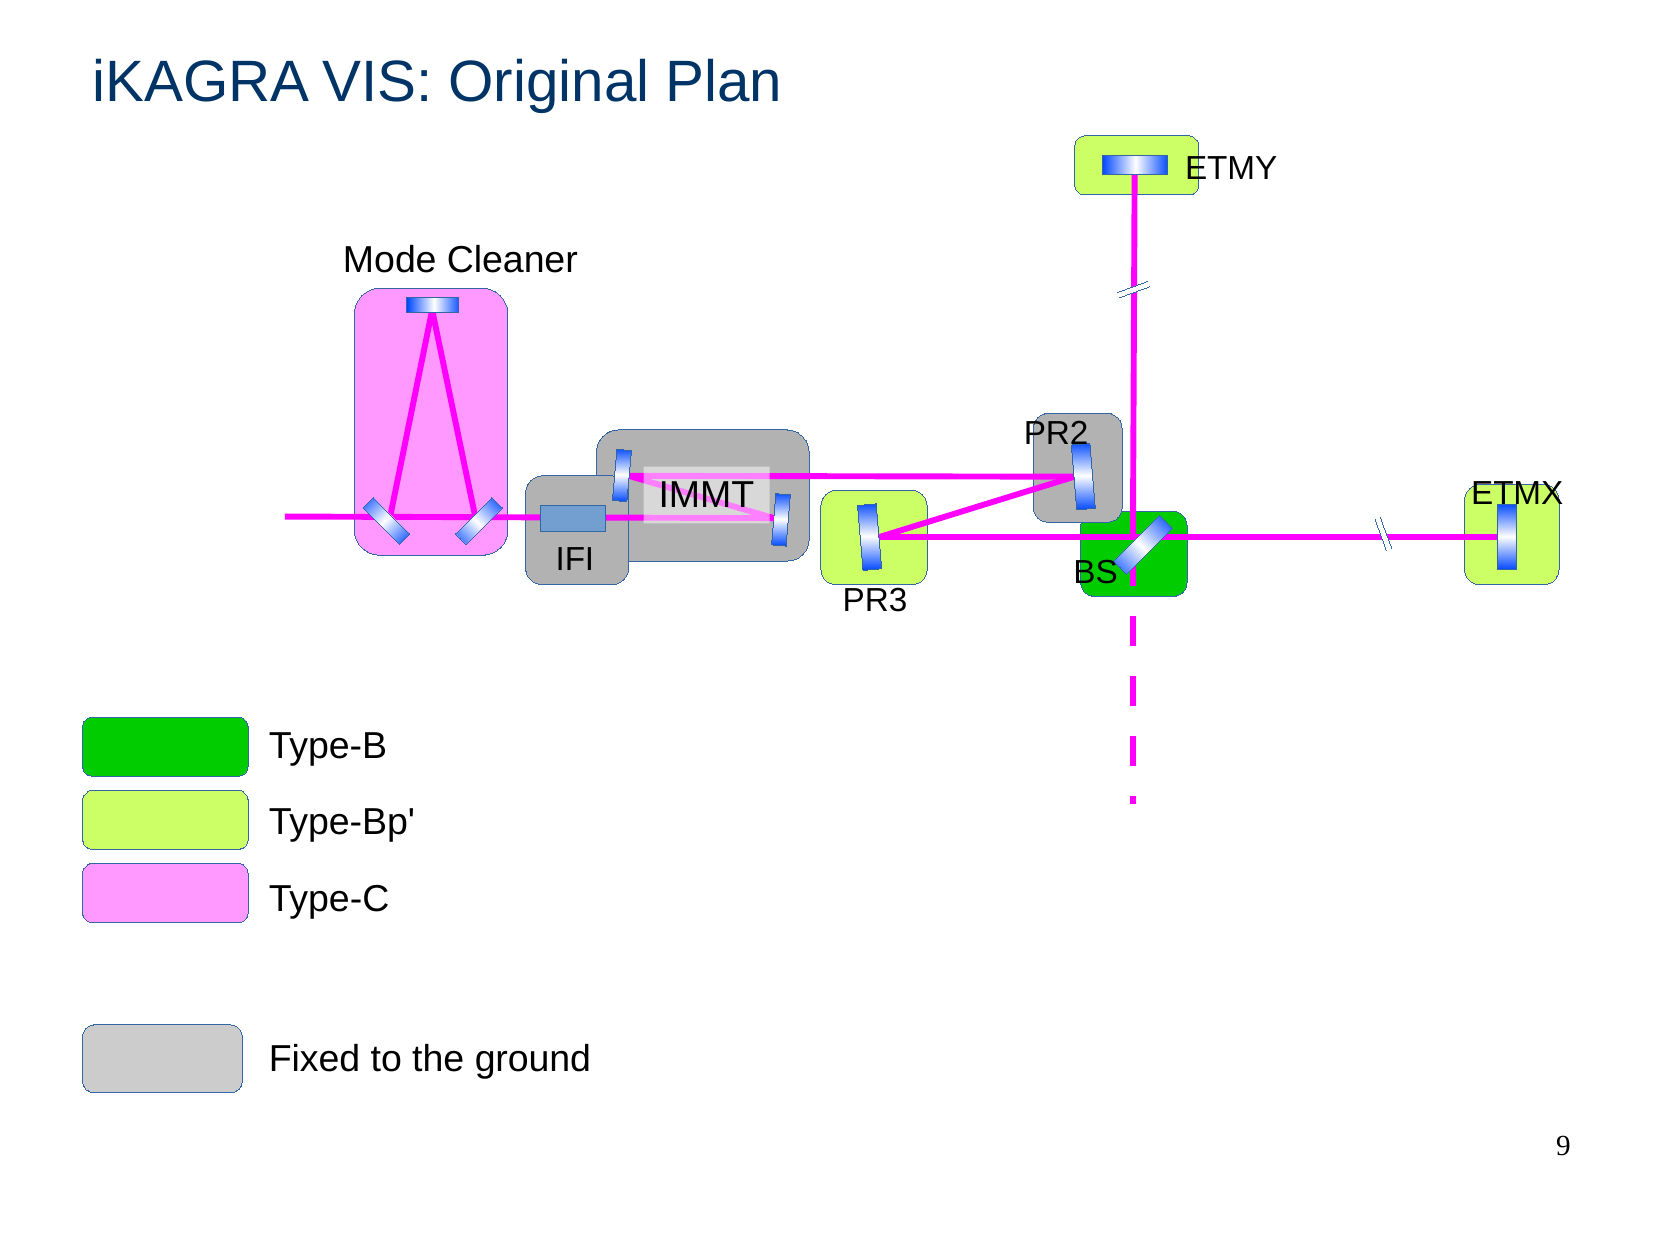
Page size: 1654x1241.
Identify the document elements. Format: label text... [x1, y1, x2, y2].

text_box Mode Cleaner [328, 231, 593, 289]
text_box [820, 490, 928, 582]
text_box iKAGRA VIS: Original Plan [77, 41, 798, 121]
text_box [1118, 281, 1151, 297]
text_box [82, 1024, 243, 1093]
text_box IMMT [643, 466, 770, 524]
text_box Type-Bp' [254, 793, 431, 851]
text_box [1033, 413, 1130, 534]
text_box PR2 [1008, 406, 1109, 459]
text_box [903, 526, 928, 534]
text_box [1074, 135, 1198, 195]
text_box [82, 863, 249, 923]
text_box [1080, 511, 1188, 597]
text_box BS [1058, 546, 1133, 599]
text_box Type-B [254, 716, 403, 774]
text_box [82, 717, 249, 777]
text_box [1033, 480, 1050, 486]
text_box ETMY [1170, 141, 1293, 194]
text_box PR3 [827, 574, 923, 627]
text_box Type-C [253, 870, 405, 928]
text_box IFI [540, 532, 644, 585]
text_box ETMX [1456, 467, 1579, 520]
text_box Fixed to the ground [253, 1029, 606, 1087]
text_box [82, 790, 249, 850]
text_box [1376, 518, 1391, 551]
text_box [1464, 520, 1560, 585]
text_box [354, 289, 508, 556]
text_box [525, 429, 810, 585]
